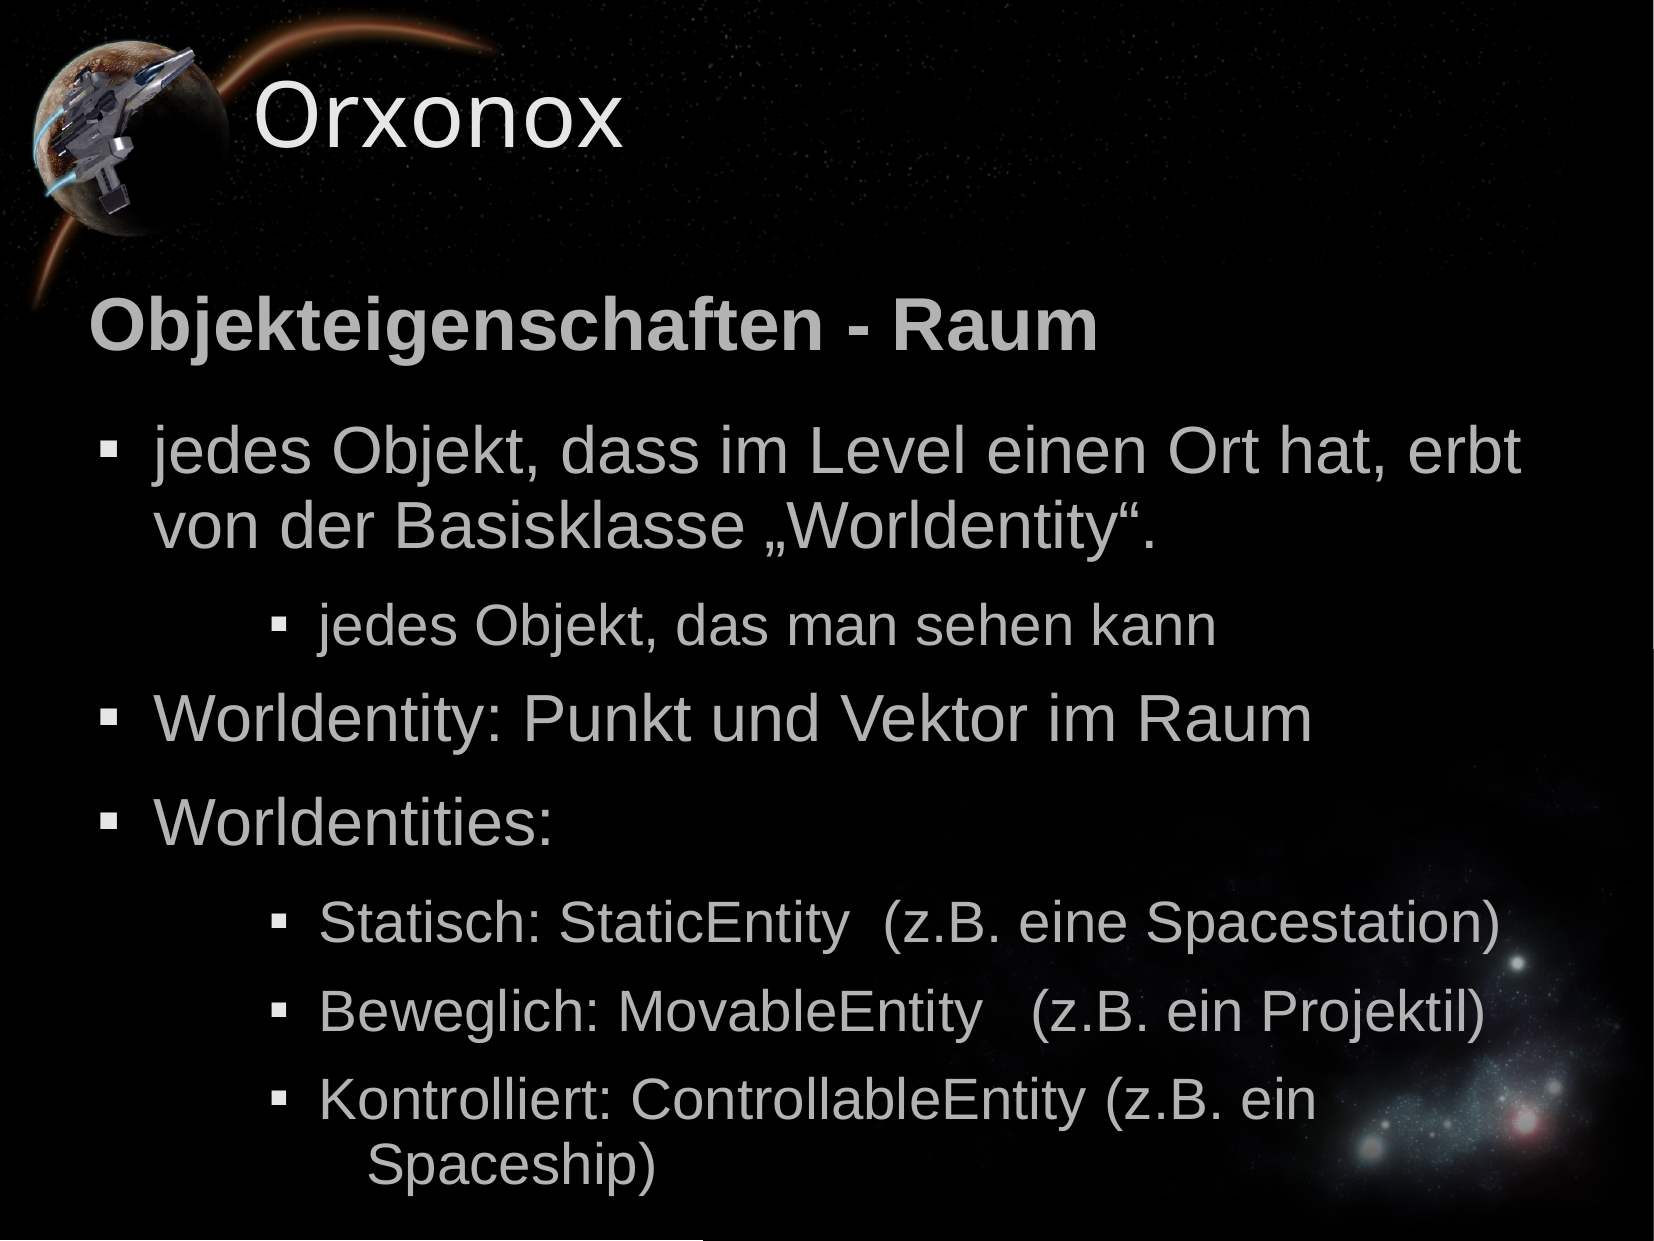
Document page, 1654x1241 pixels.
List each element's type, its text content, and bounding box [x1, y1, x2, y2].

title Objekteigenschaften - Raum [88, 265, 1577, 384]
picture [0, 0, 1607, 443]
list jedes Objekt, dass im Level einen Ort hat, erbt von der Basisklasse „Worldentity“. jedes Objekt, das man sehen kann Worldentity: Punkt und Vektor im Raum Worldentities: Statisch: StaticEntity (z.B. eine Spacestation) Beweglich: MovableEntity (z.B. ein Projektil) Kontrolliert: ControllableEntity (z.B. ein Spaceship) [82, 413, 1571, 1198]
picture [703, 649, 1654, 1241]
